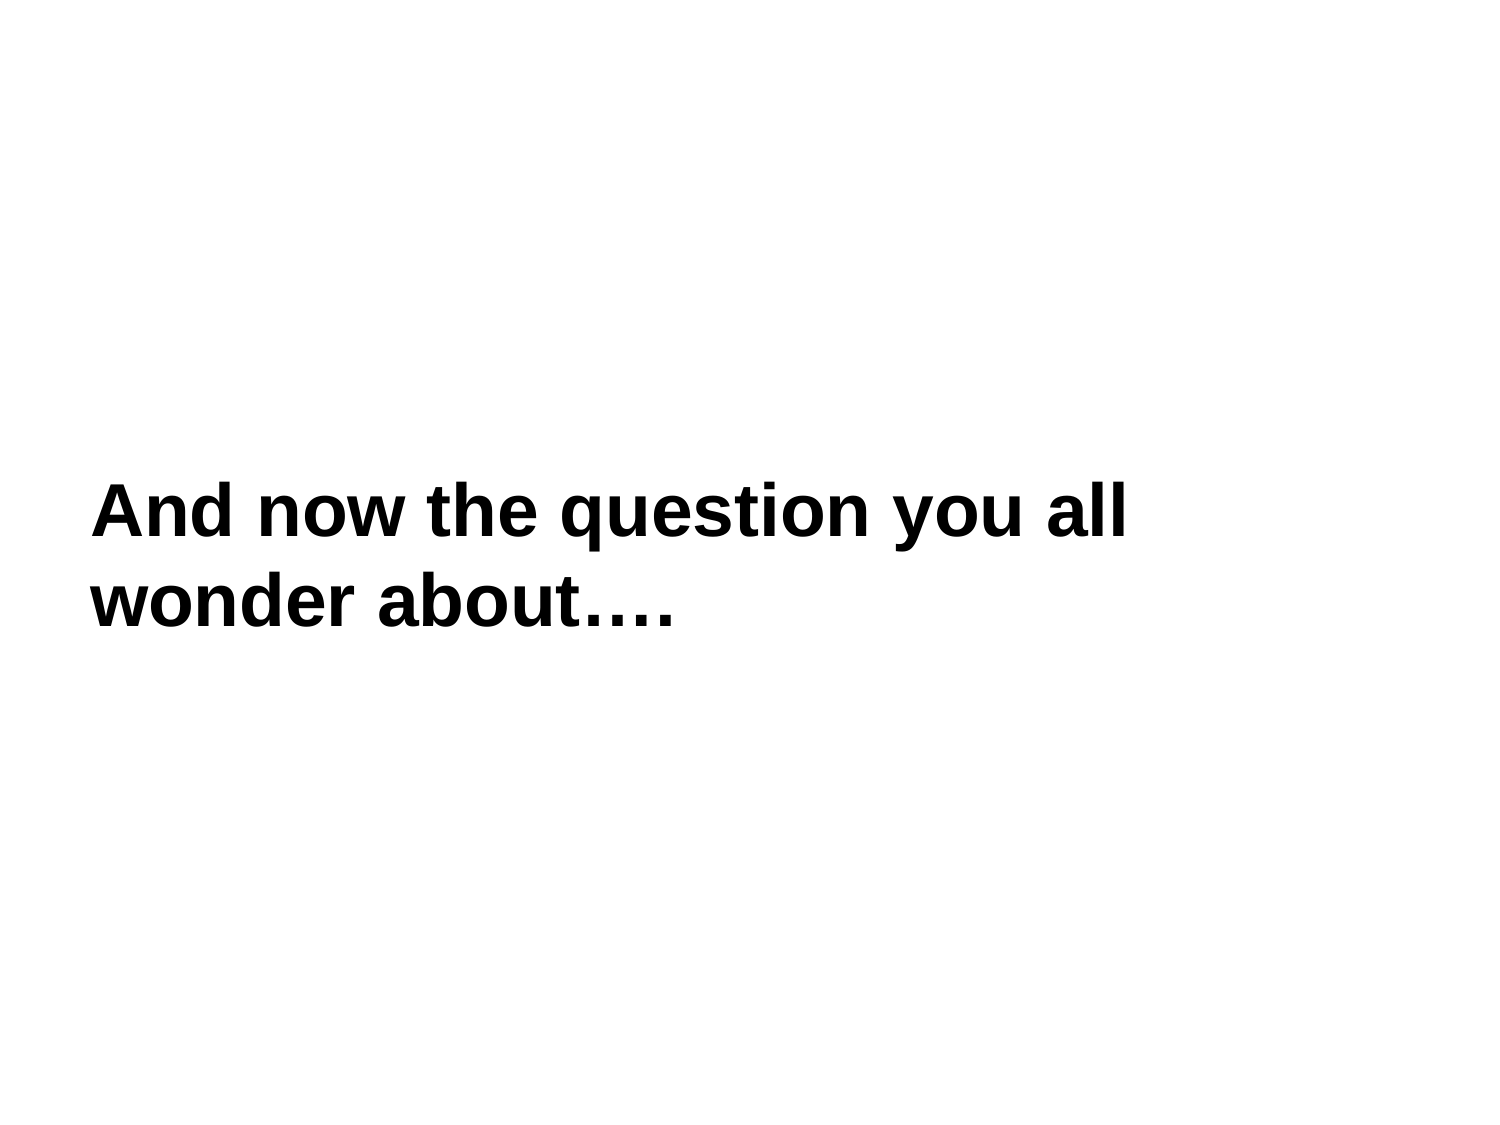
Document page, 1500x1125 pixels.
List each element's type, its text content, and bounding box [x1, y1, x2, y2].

title And now the question you all wonder about…. [75, 468, 1425, 657]
